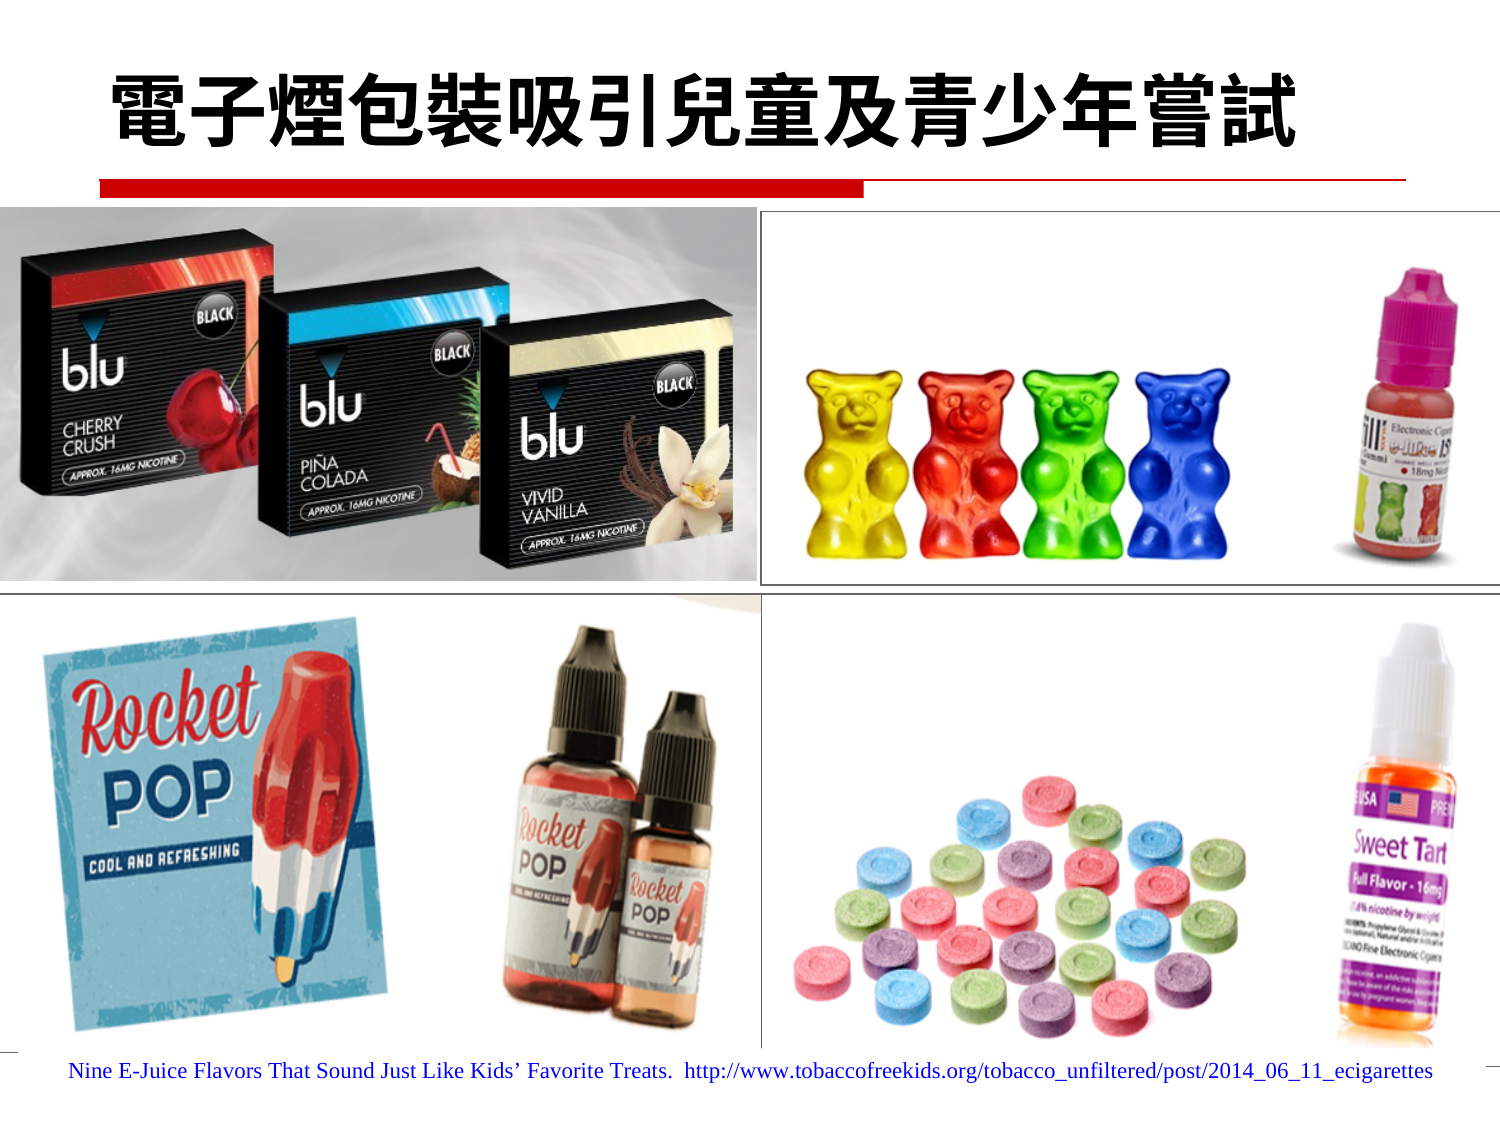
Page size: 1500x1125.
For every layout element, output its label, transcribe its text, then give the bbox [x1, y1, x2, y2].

picture [0, 594, 761, 1052]
text_box 電子煙包裝吸引兒童及青少年嘗試 [94, 50, 1407, 164]
picture [761, 212, 1500, 585]
picture [0, 207, 757, 581]
text_box Nine E-Juice Flavors That Sound Just Like Kids’ Favorite Treats. http://www.tobaccofreekids.org/tobacco_unfiltered/post/2014_06_11_ecigarettes [17, 1048, 1486, 1092]
picture [762, 594, 1500, 1066]
